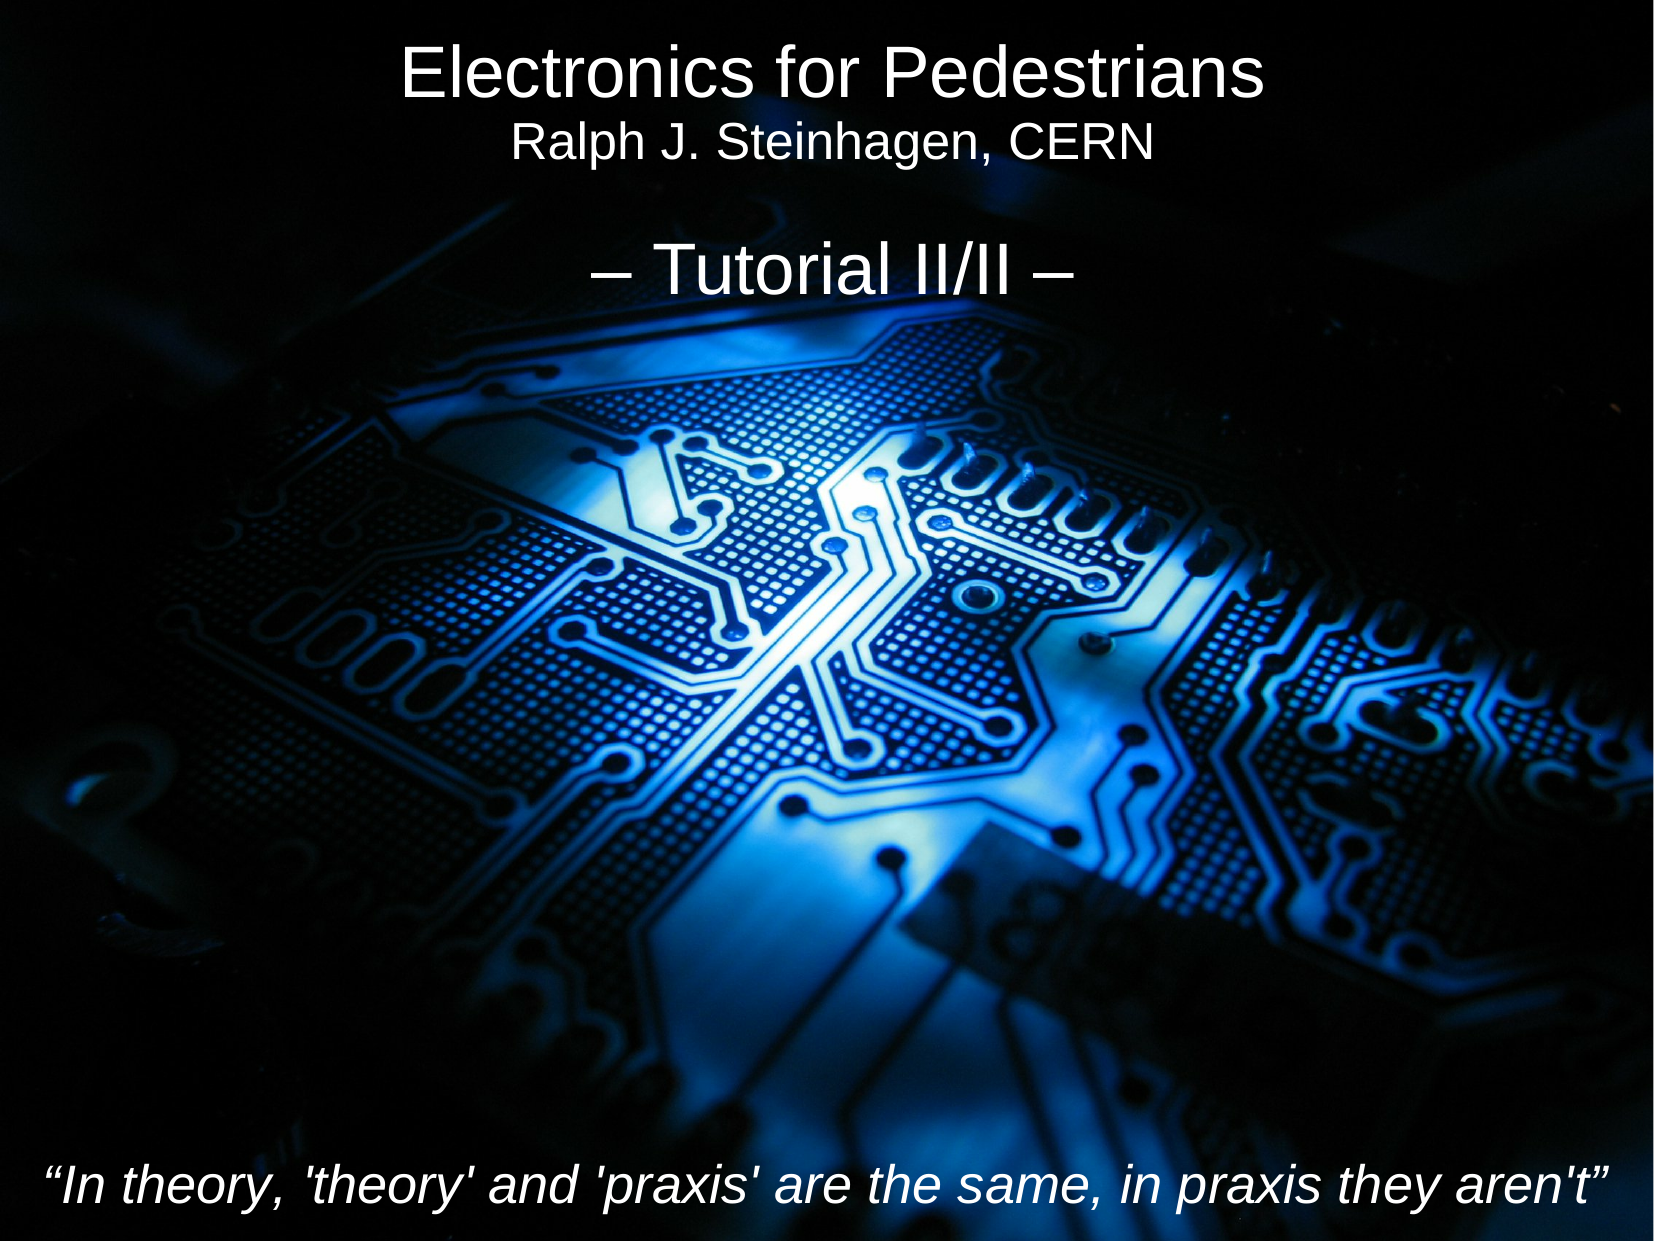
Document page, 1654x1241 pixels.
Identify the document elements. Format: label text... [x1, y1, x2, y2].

picture [0, 621, 1654, 1241]
text_box Electronics for Pedestrians Ralph J. Steinhagen, CERN – Tutorial II/II – [0, 0, 1654, 621]
text_box “In theory, 'theory' and 'praxis' are the same, in praxis they aren't” [16, 1154, 1636, 1216]
